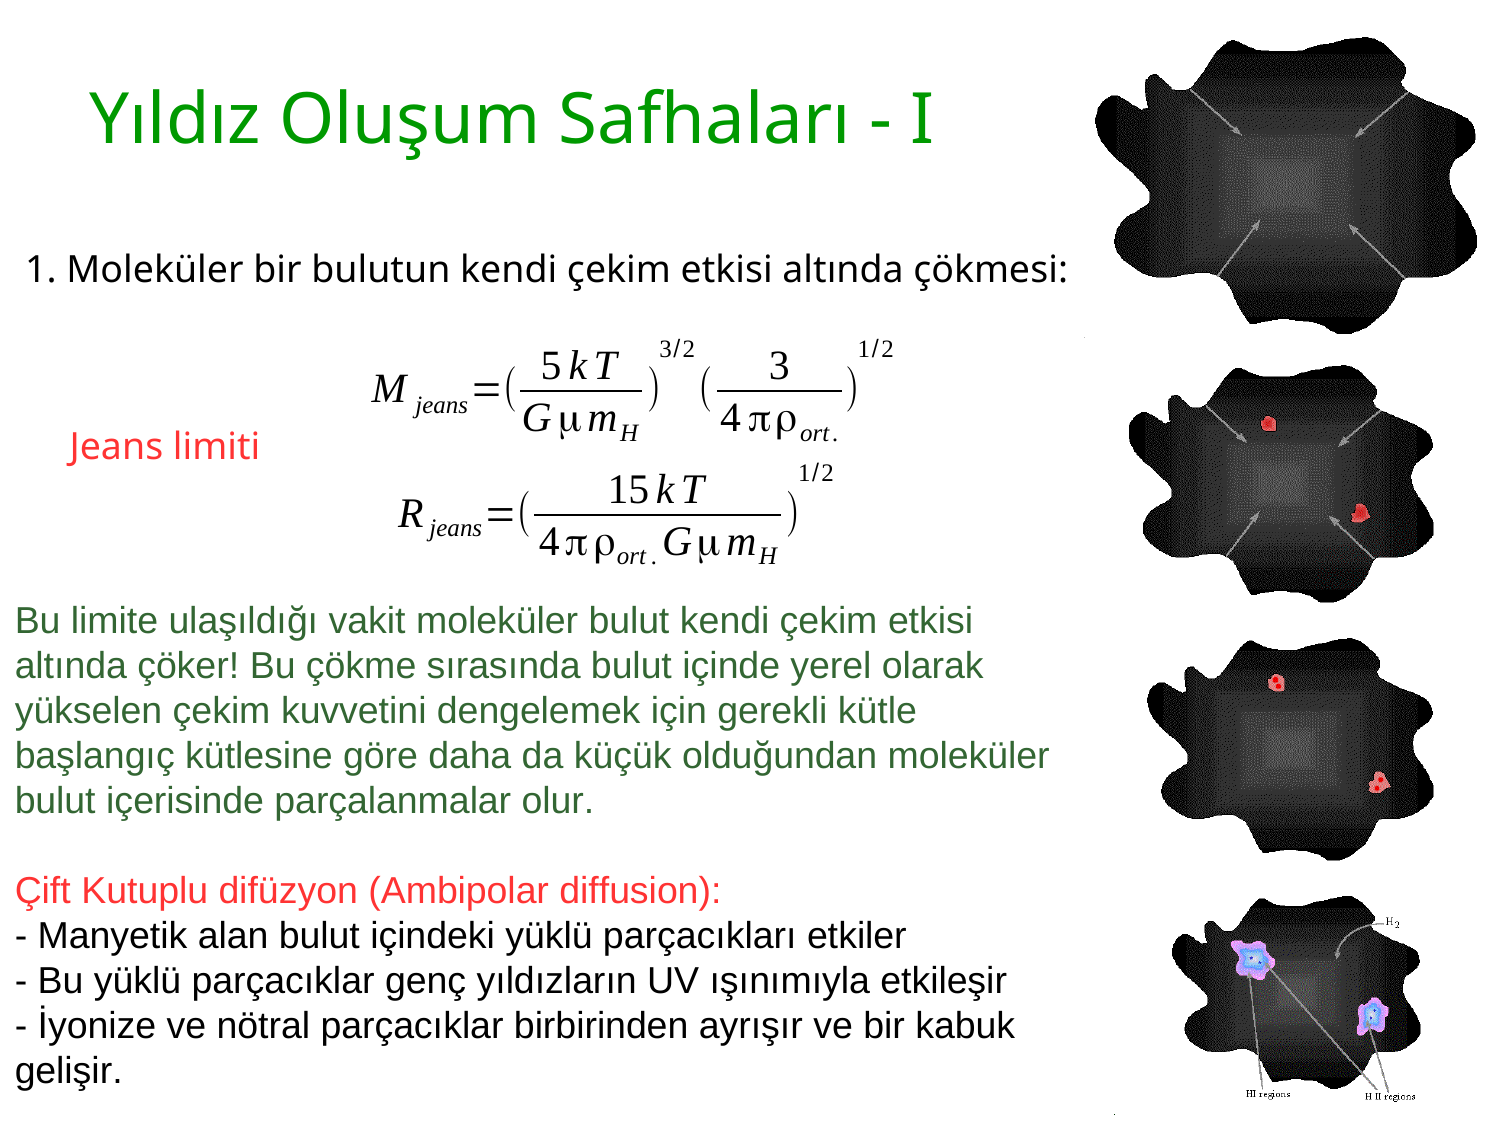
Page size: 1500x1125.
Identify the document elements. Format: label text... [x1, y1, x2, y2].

text_box Jeans limiti [0, 414, 331, 475]
picture [1075, 0, 1500, 1125]
text_box Bu limite ulaşıldığı vakit moleküler bulut kendi çekim etkisi altında çöker! Bu çökme sırasında bulut içinde yerel olarak yükselen çekim kuvvetini dengelemek için gerekli kütle başlangıç kütlesine göre daha da küçük olduğundan moleküler bulut içerisinde parçalanmalar olur. Çift Kutuplu difüzyon (Ambipolar diffusion): - Manyetik alan bulut içindeki yüklü parçacıkları etkiler - Bu yüklü parçacıklar genç yıldızların UV ışınımıyla etkileşir - İyonize ve nötral parçacıklar birbirinden ayrışır ve bir kabuk gelişir. [0, 588, 1075, 1099]
text_box 1. Moleküler bir bulutun kendi çekim etkisi altında çökmesi: [10, 237, 1075, 351]
chart [390, 459, 841, 571]
chart [363, 335, 901, 448]
title Yıldız Oluşum Safhaları - I [75, 21, 1075, 209]
